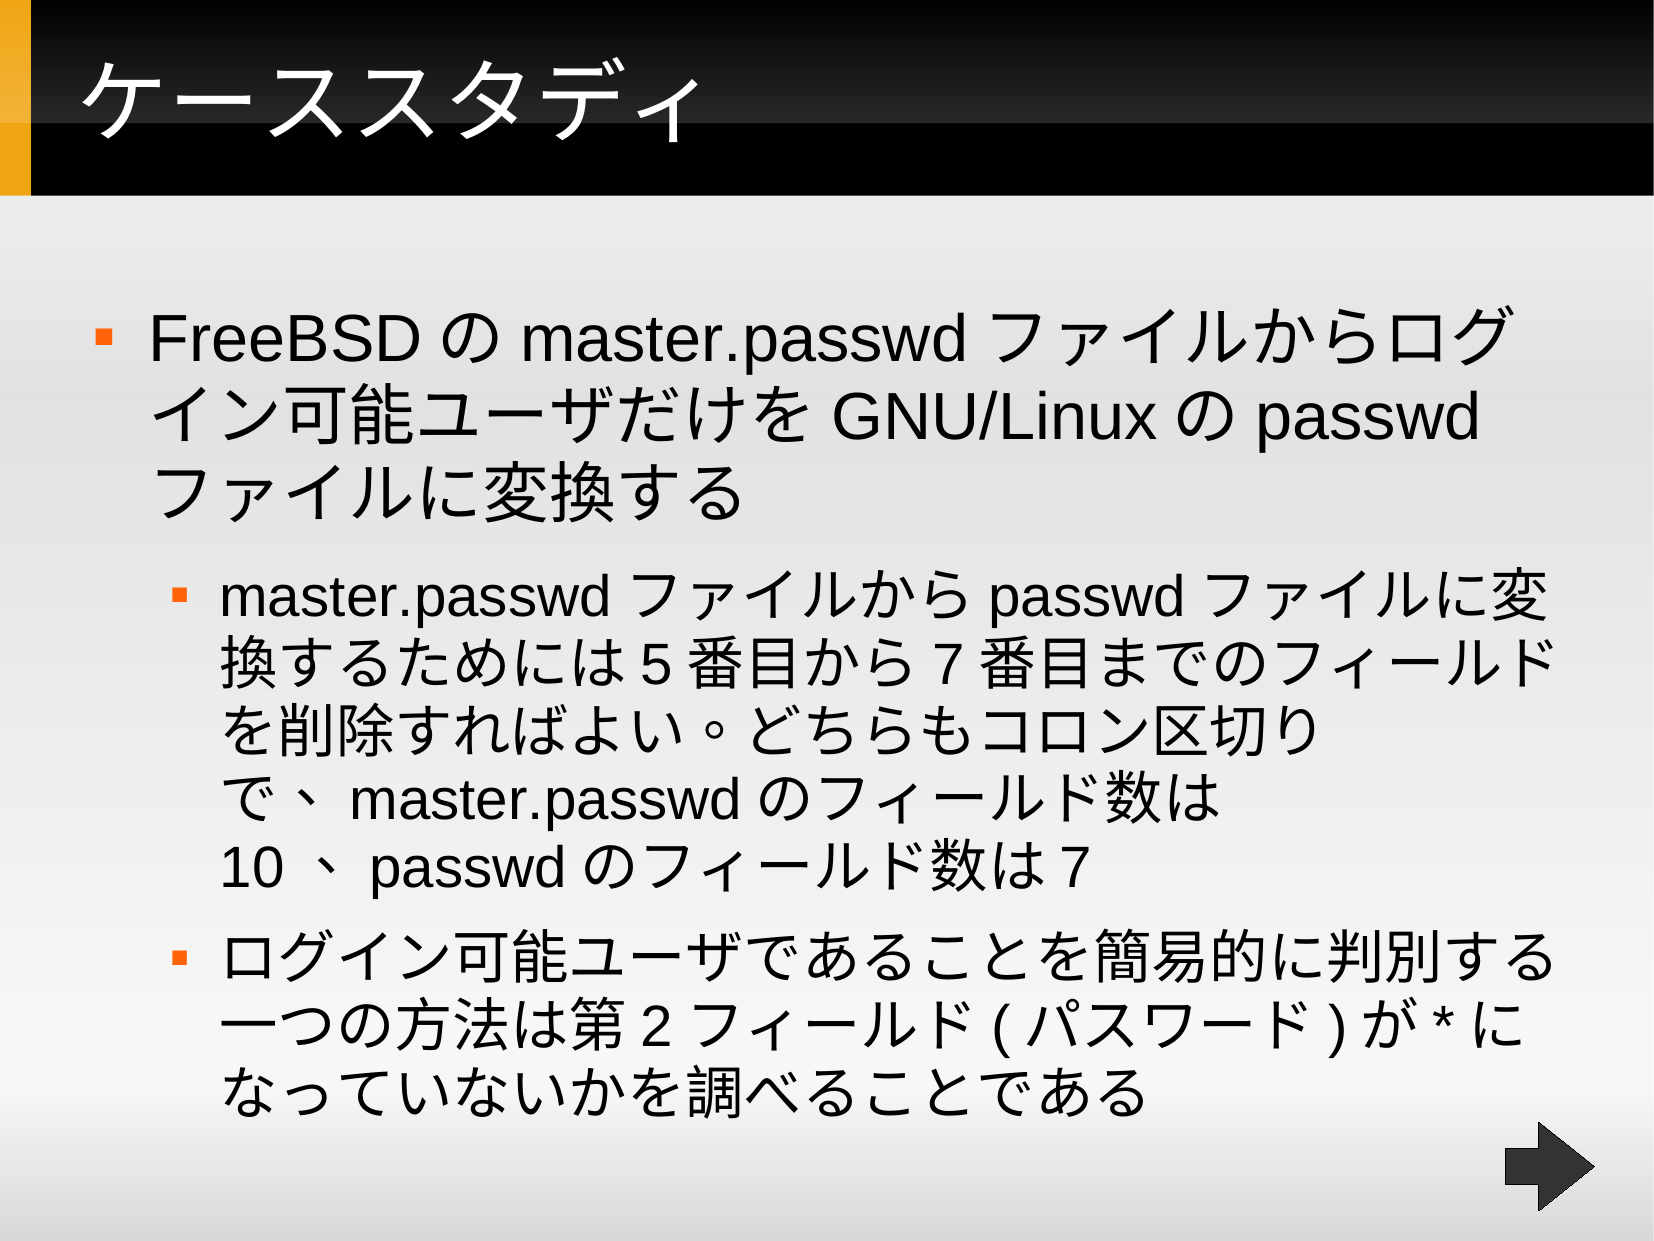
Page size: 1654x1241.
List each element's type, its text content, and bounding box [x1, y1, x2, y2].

text_box [1505, 1122, 1595, 1211]
picture [0, 0, 1654, 1241]
list FreeBSDのmaster.passwdファイルからログイン可能ユーザだけをGNU/Linuxのpasswdファイルに変換する master.passwdファイルからpasswdファイルに変換するためには5番目から7番目までのフィールドを削除すればよい。どちらもコロン区切りで、master.passwdのフィールド数は10、passwdのフィールド数は7 ログイン可能ユーザであることを簡易的に判別する一つの方法は第2フィールド(パスワード)が*になっていないかを調べることである [77, 299, 1566, 1129]
title ケーススタディ [76, 7, 1565, 200]
